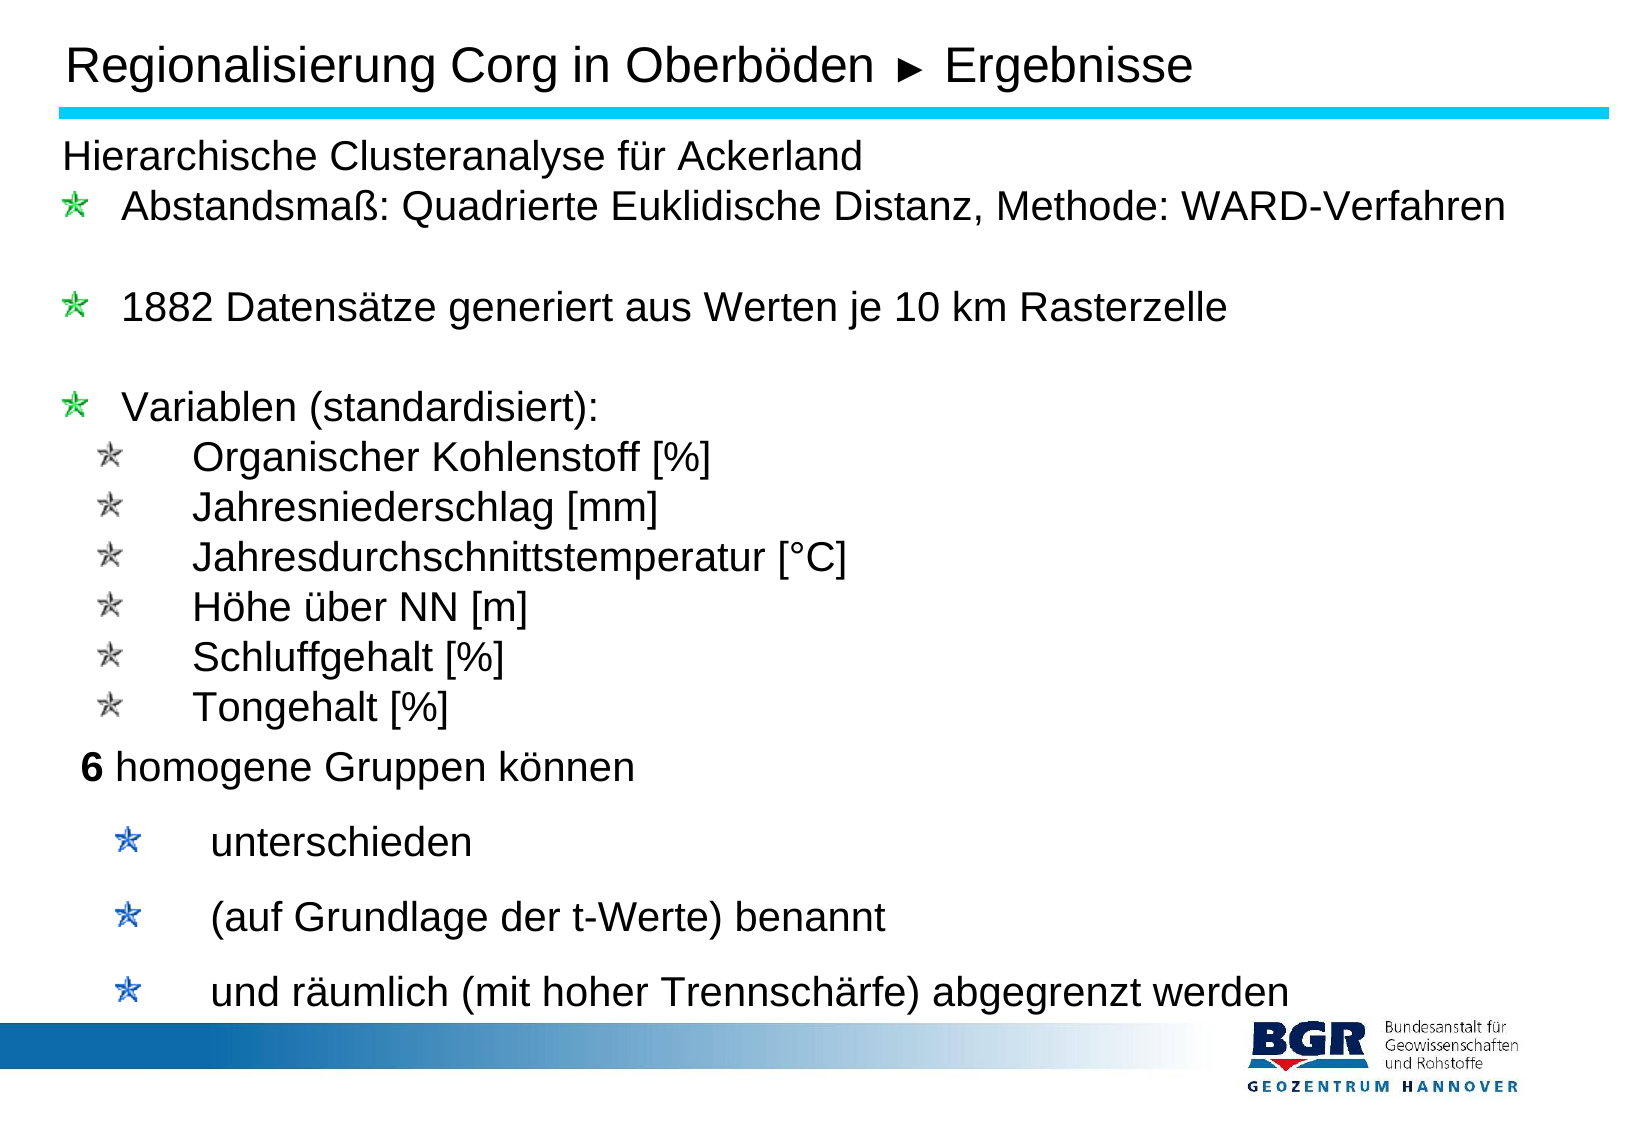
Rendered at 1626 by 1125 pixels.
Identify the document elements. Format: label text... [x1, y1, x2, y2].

text_box Hierarchische Clusteranalyse für Ackerland Abstandsmaß: Quadrierte Euklidische Distanz, Methode: WARD-Verfahren 1882 Datensätze generiert aus Werten je 10 km Rasterzelle Variablen (standardisiert): Organischer Kohlenstoff [%] Jahresniederschlag [mm] Jahresdurchschnittstemperatur [°C] Höhe über NN [m] Schluffgehalt [%] Tongehalt [%] [47, 121, 1607, 737]
text_box Regionalisierung Corg in Oberböden ► Ergebnisse [50, 24, 1224, 101]
picture [0, 1016, 1590, 1100]
text_box 6 homogene Gruppen können unterschieden (auf Grundlage der t-Werte) benannt und räumlich (mit hoher Trennschärfe) abgegrenzt werden [65, 707, 1306, 1022]
